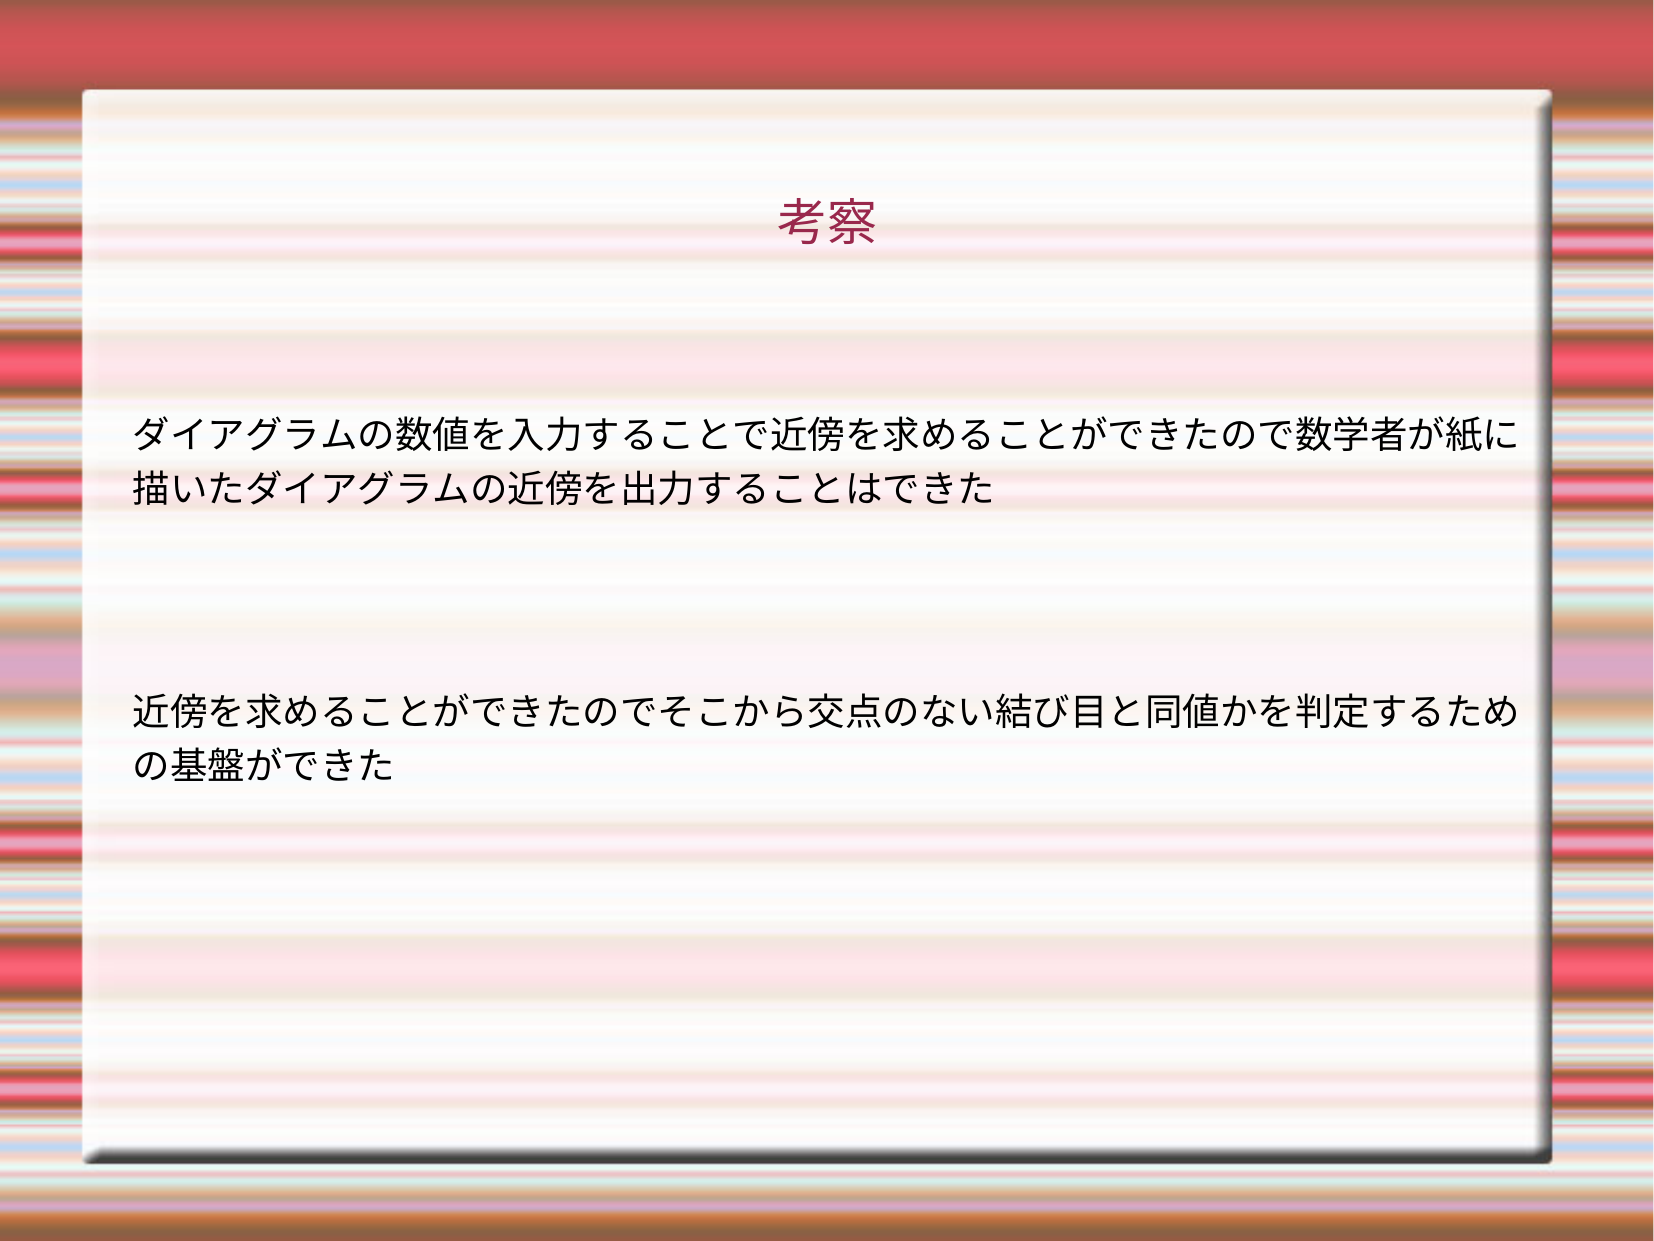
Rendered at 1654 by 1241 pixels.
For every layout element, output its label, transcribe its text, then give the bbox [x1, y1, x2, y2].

title 考察 [121, 114, 1534, 322]
text_box ダイアグラムの数値を入力することで近傍を求めることができたので数学者が紙に 描いたダイアグラムの近傍を出力することはできた 近傍を求めることができたのでそこから交点のない結び目と同値かを判定するため の基盤ができた [118, 397, 1437, 735]
picture [0, 0, 1654, 1241]
